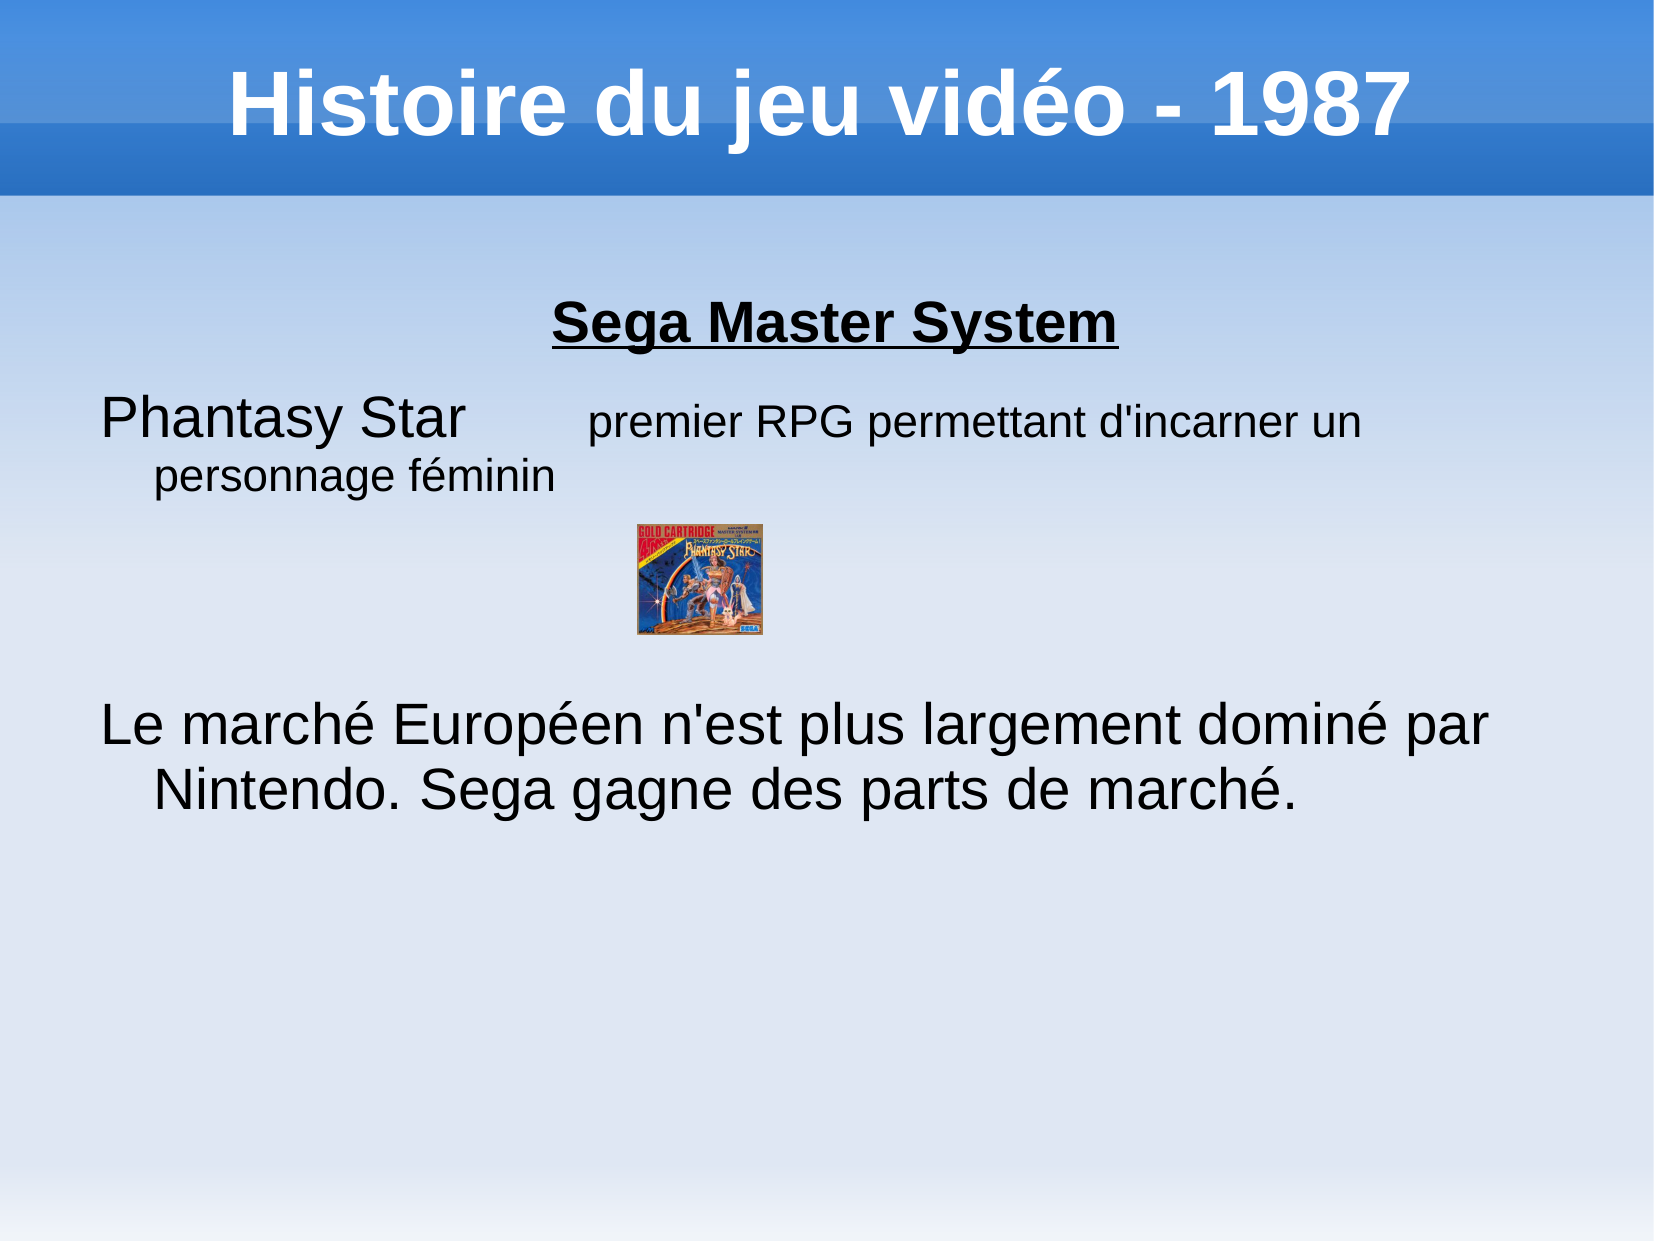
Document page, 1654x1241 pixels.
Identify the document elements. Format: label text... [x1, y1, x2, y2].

list Sega Master System Phantasy Star premier RPG permettant d'incarner un personnage féminin Le marché Européen n'est plus largement dominé par Nintendo. Sega gagne des parts de marché. [82, 290, 1571, 1094]
picture [0, 0, 1654, 1241]
title Histoire du jeu vidéo - 1987 [76, 7, 1565, 200]
